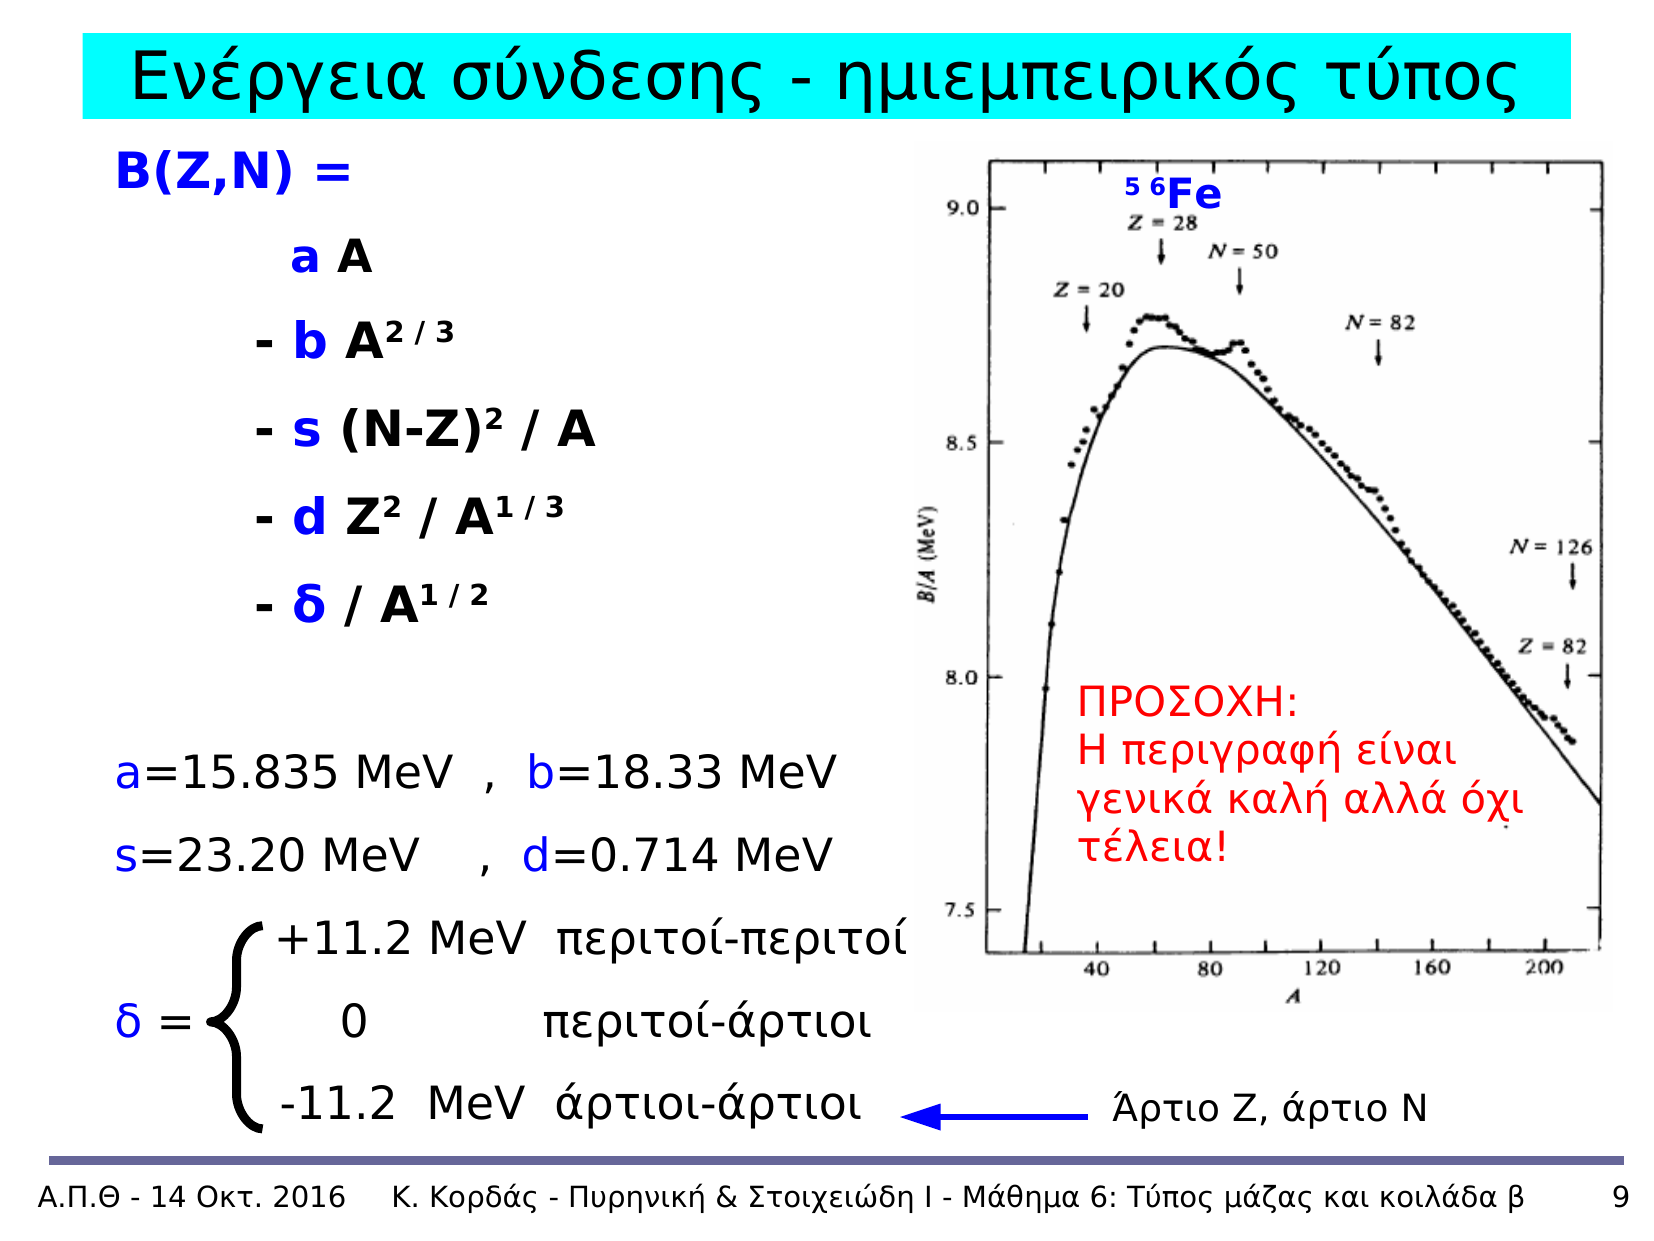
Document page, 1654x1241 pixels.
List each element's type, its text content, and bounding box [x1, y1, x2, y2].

text_box 5 6Fe [1109, 162, 1260, 276]
text_box ΠΡΟΣΟΧΗ: Η περιγραφή είναι γενικά καλή αλλά όχι τέλεια! [1061, 670, 1576, 901]
list Β(Ζ,Ν) = a A - b A2 / 3 - s (N-Z)2 / A - d Z2 / A1 / 3 - δ / A1 / 2 a=15.835 MeV , b=18.33 MeV s=23.20 MeV , d=0.714 MeV +11.2 MeV περιτοί-περιτοί δ = 0 περιτοί-άρτιοι -11.2 MeV άρτιοι-άρτιοι [43, 141, 1619, 1140]
title Ενέργεια σύνδεσης - ημιεμπειρικός τύπος [82, 33, 1571, 119]
picture [914, 132, 1613, 1012]
text_box Άρτιο Ζ, άρτιο Ν [1097, 1079, 1511, 1139]
